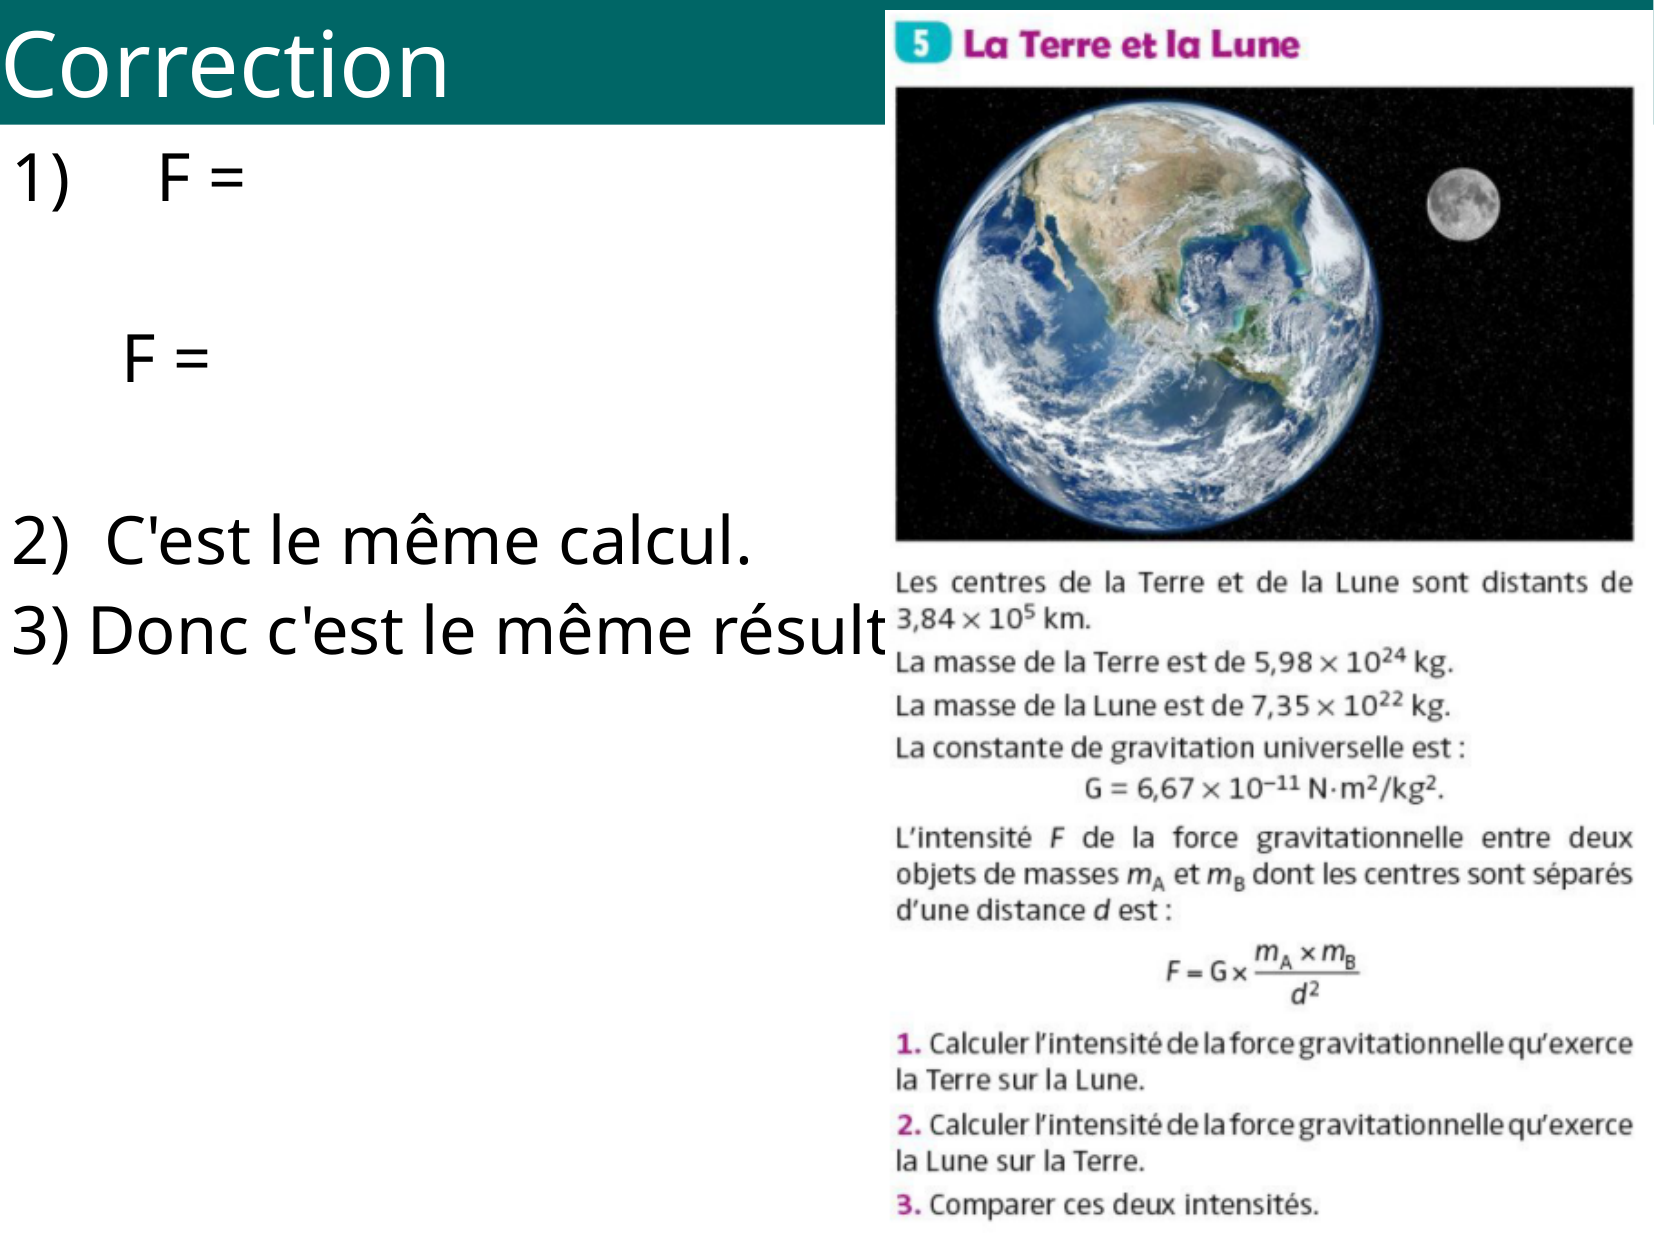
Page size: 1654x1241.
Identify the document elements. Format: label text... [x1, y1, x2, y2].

picture [885, 10, 1654, 1233]
title Correction [0, 10, 885, 114]
subtitle F = F = C'est le même calcul. Donc c'est le même résultat. [11, 129, 885, 1229]
